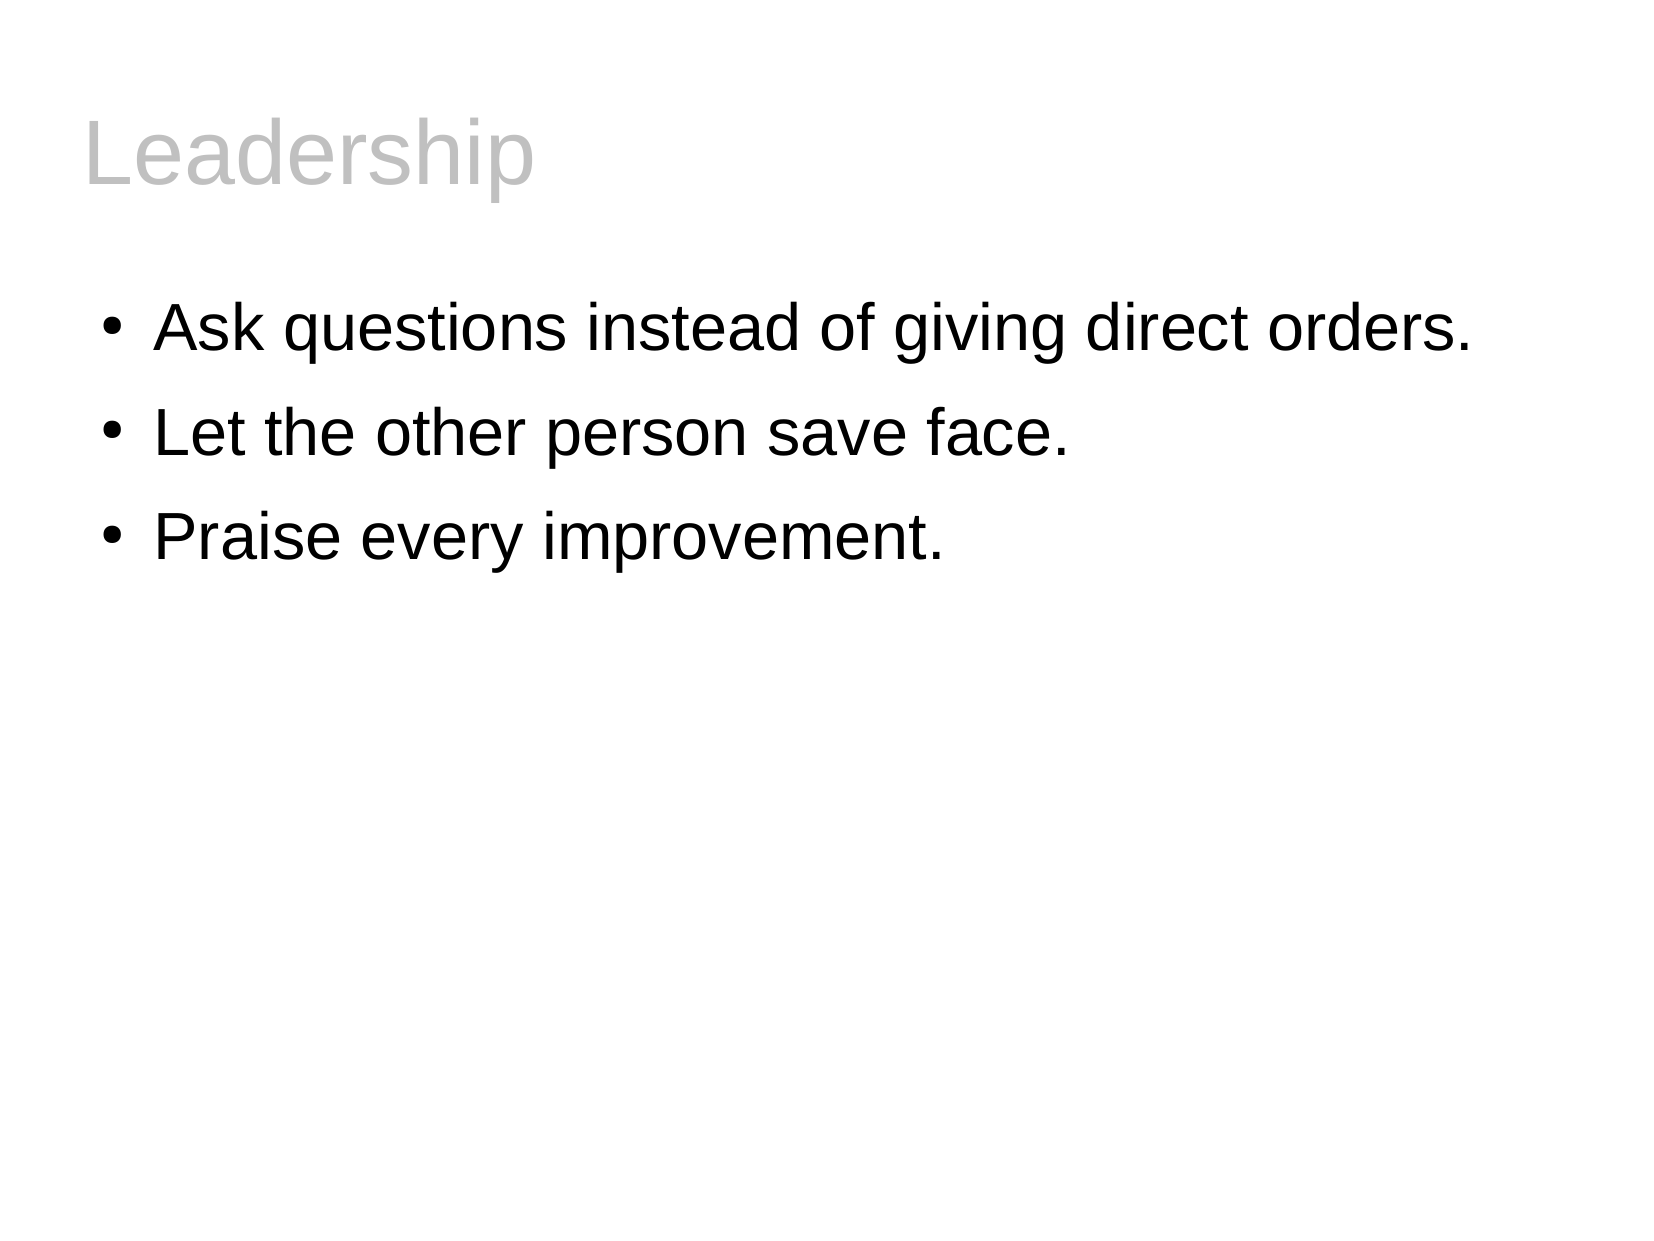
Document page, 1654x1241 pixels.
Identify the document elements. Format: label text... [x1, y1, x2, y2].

title Leadership [82, 56, 1571, 250]
list Ask questions instead of giving direct orders. Let the other person save face. Praise every improvement. [82, 290, 1571, 1094]
